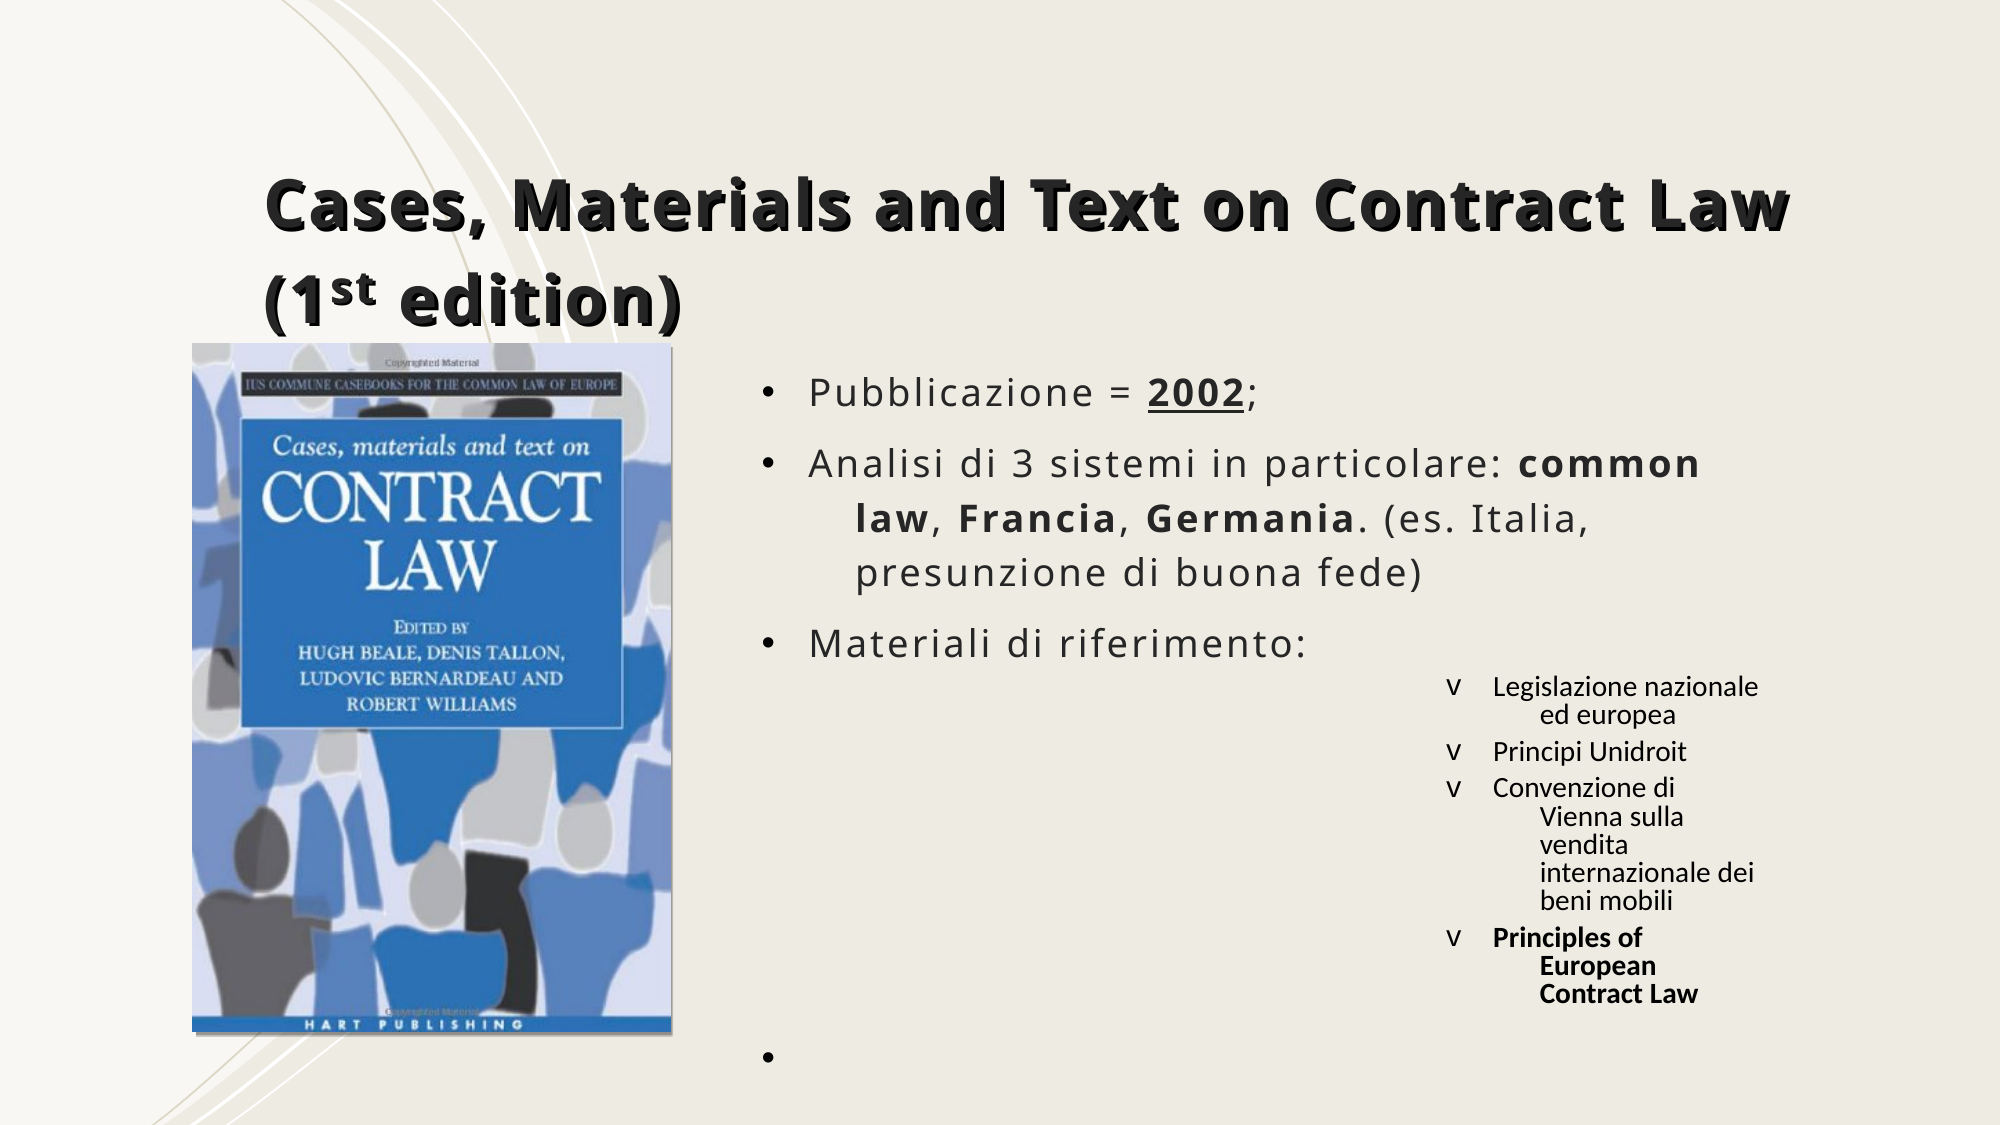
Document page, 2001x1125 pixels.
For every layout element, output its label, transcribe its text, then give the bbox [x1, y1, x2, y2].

subtitle Pubblicazione = 2002; Analisi di 3 sistemi in particolare: common law, Francia, Germania. (es. Italia, presunzione di buona fede) Materiali di riferimento: Legislazione nazionale ed europea Principi Unidroit Convenzione di Vienna sulla vendita internazionale dei beni mobili Principles of European Contract Law [743, 341, 1782, 1031]
picture [192, 343, 671, 1032]
title Cases, Materials and Text on Contract Law (1st edition) [245, 126, 1922, 316]
